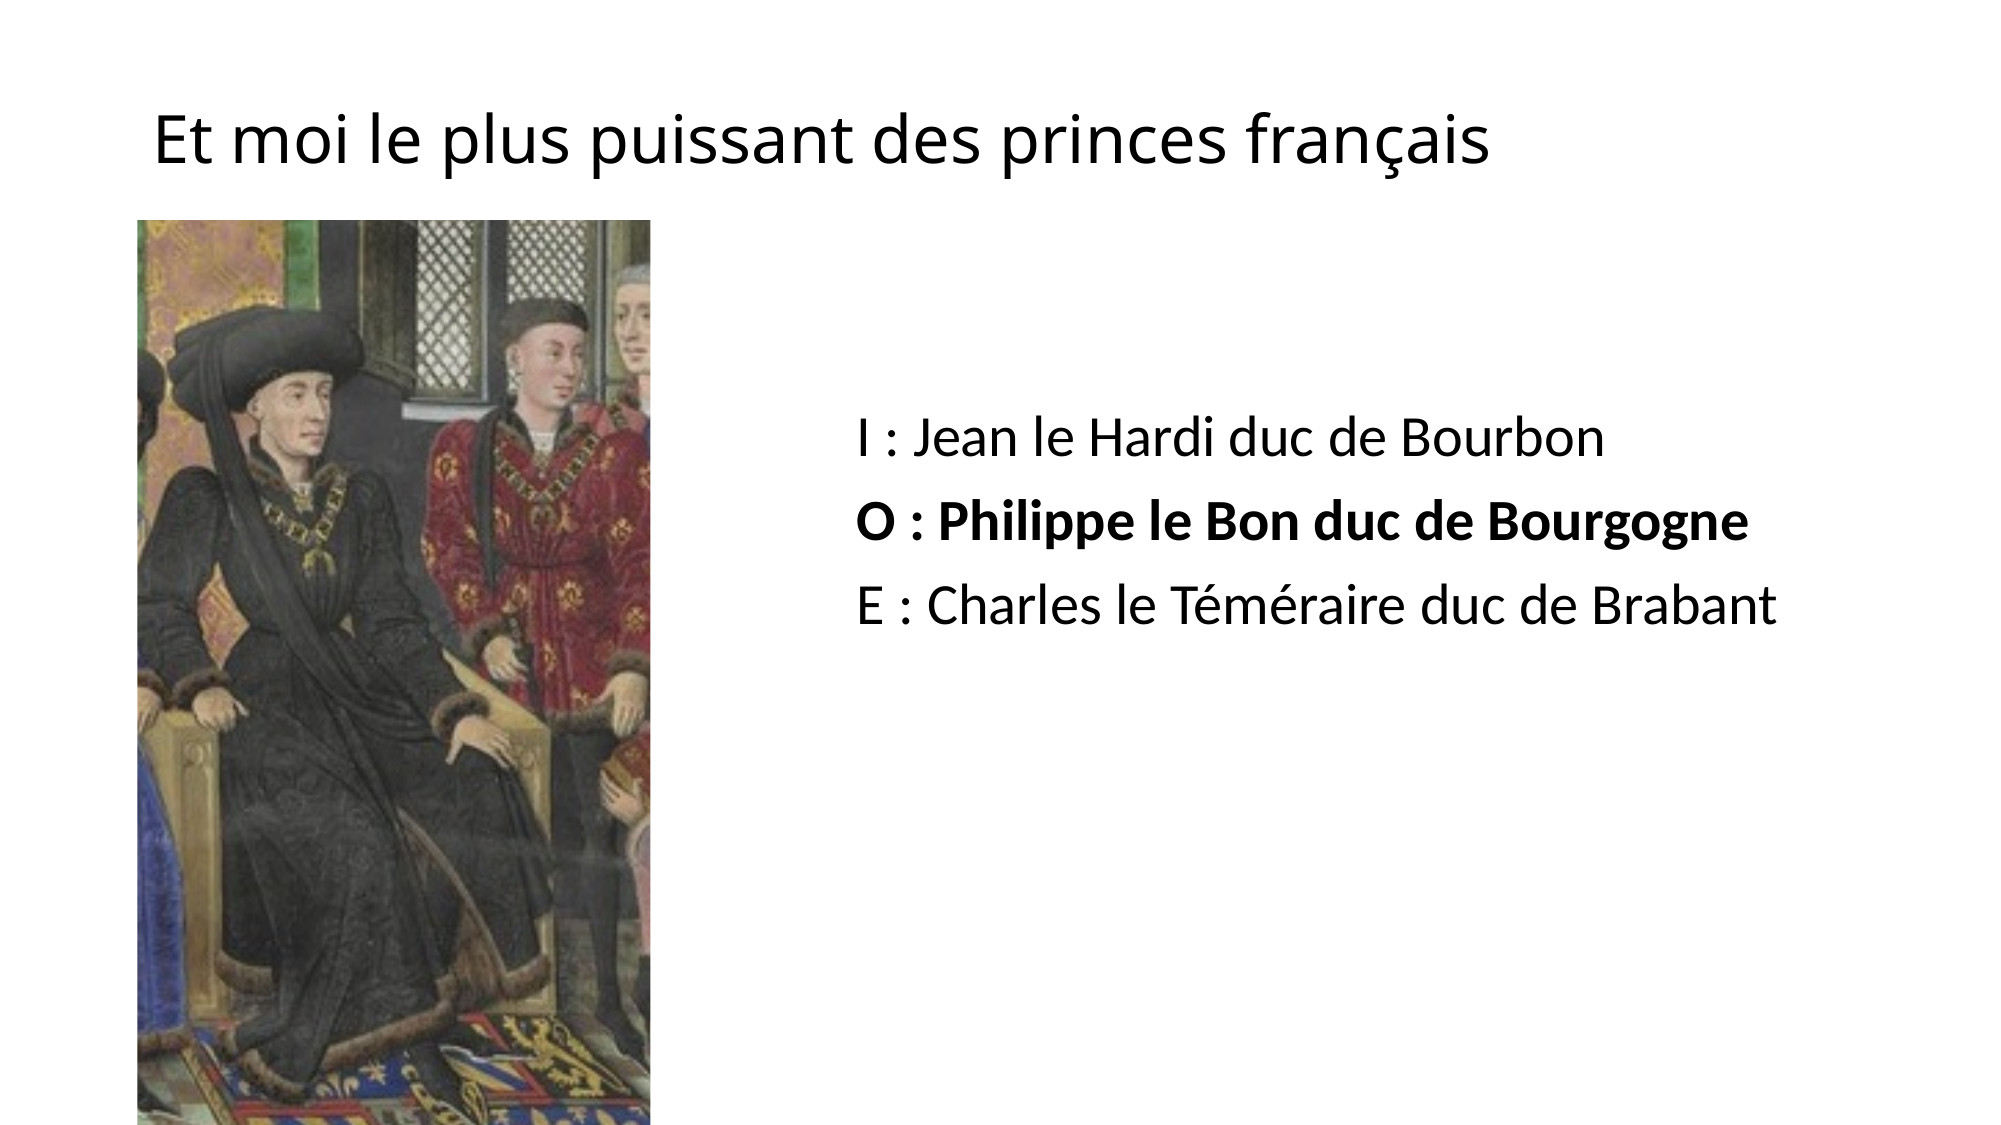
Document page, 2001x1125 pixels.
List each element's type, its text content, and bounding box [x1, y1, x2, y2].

list I : Jean le Hardi duc de Bourbon O : Philippe le Bon duc de Bourgogne E : Charles le Téméraire duc de Brabant [841, 399, 1924, 1014]
picture [137, 220, 651, 1125]
title Et moi le plus puissant des princes français [137, 33, 1863, 251]
